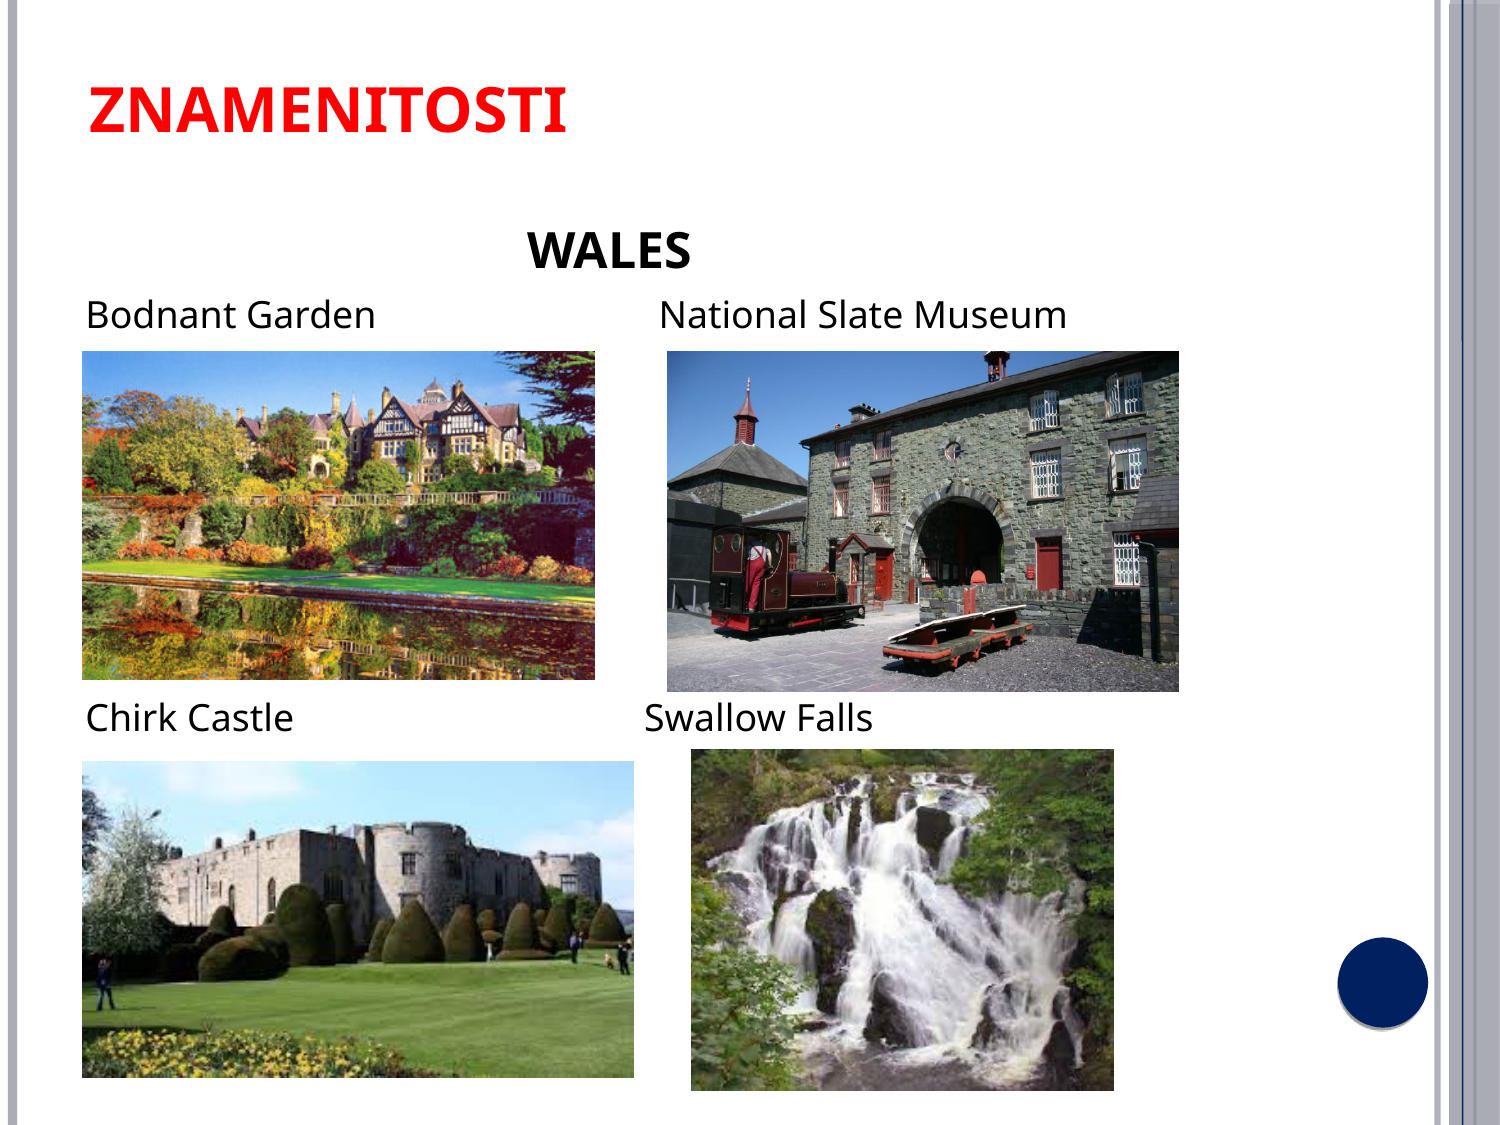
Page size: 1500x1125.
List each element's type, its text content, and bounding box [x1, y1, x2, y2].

picture [667, 351, 1179, 692]
picture [691, 749, 1114, 1091]
picture [82, 761, 634, 1079]
picture [82, 351, 595, 680]
list WALES Bodnant Garden National Slate Museum Chirk Castle Swallow Falls [70, 210, 1296, 1062]
title ZNAMENITOSTI [75, 45, 1300, 153]
